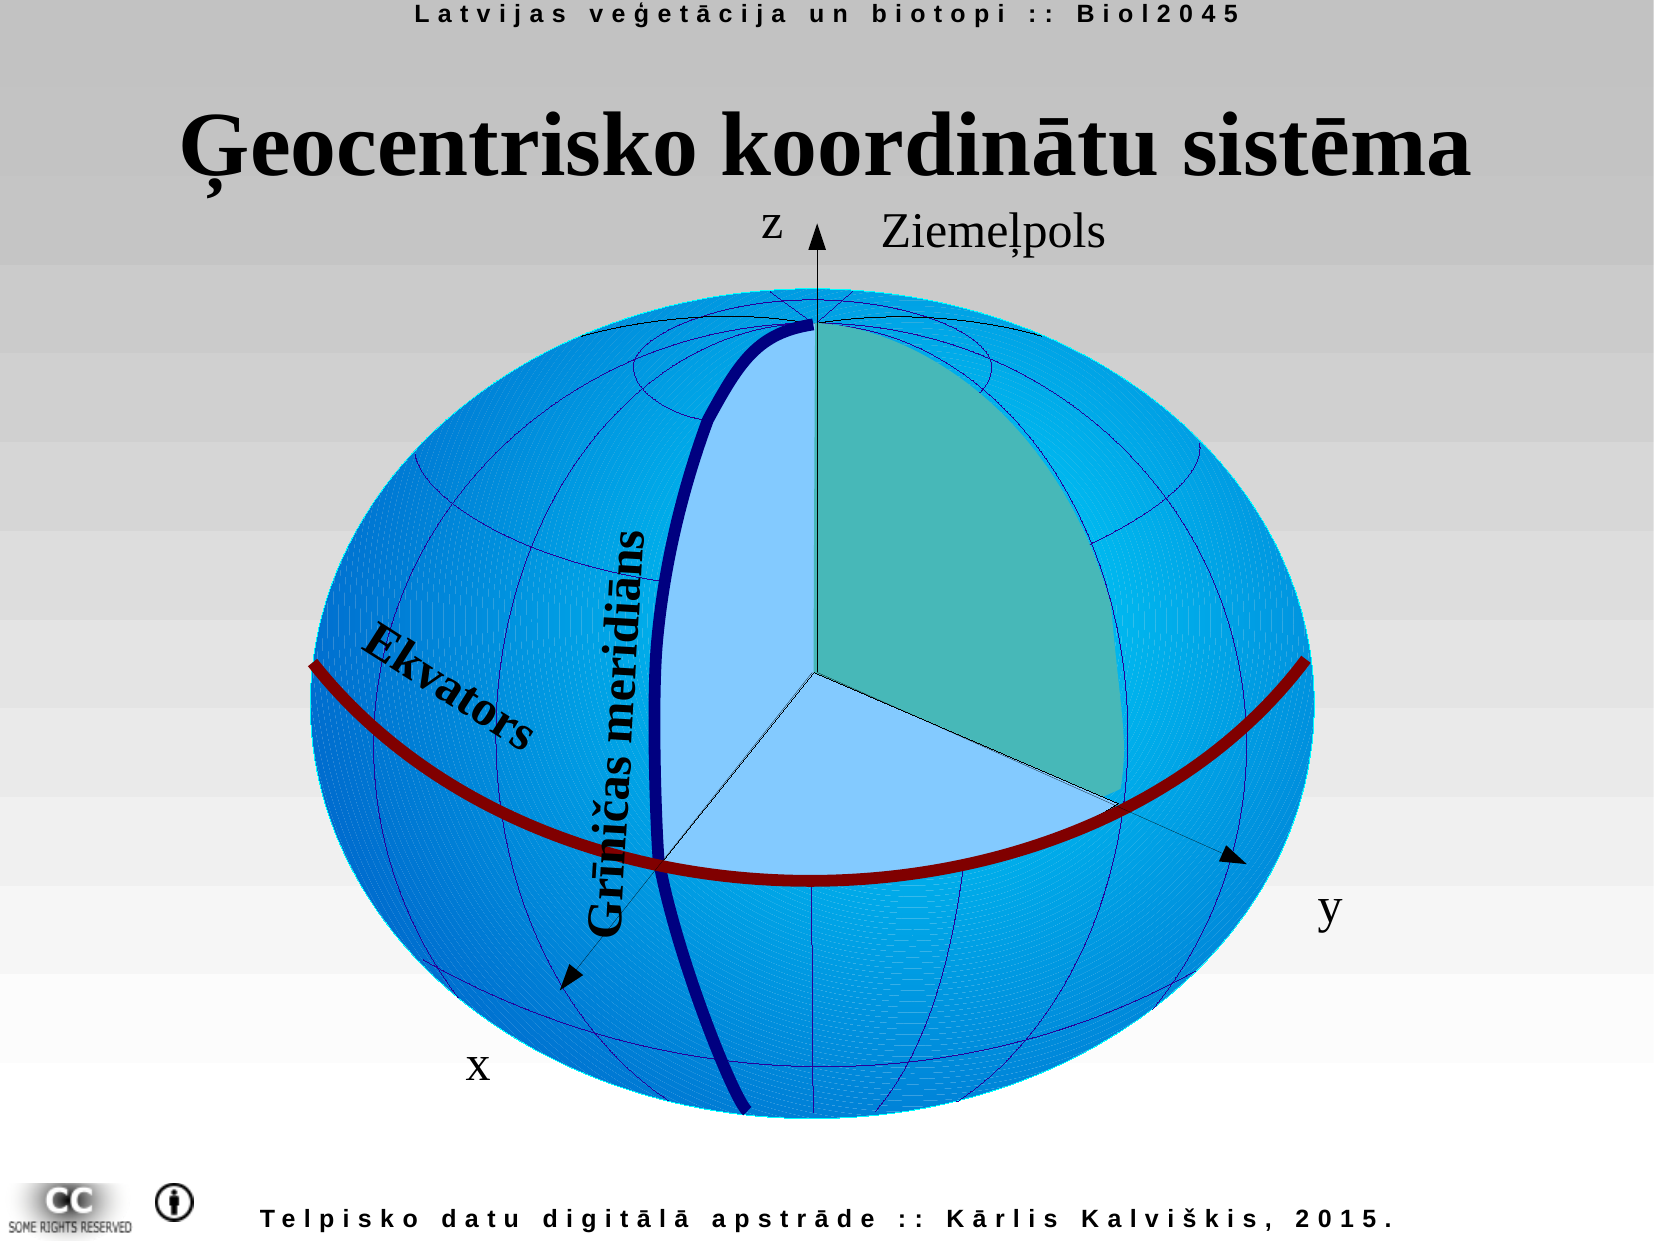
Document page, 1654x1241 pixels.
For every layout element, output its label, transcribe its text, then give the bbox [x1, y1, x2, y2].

text_box [310, 288, 1315, 1119]
text_box Grīničas meridiāns [576, 503, 663, 942]
title Ģeocentrisko koordinātu sistēma [0, 1, 1654, 287]
picture [0, 287, 1654, 1241]
text_box Ekvators [351, 611, 560, 774]
text_box x [465, 1036, 491, 1093]
text_box y [1317, 877, 1344, 935]
